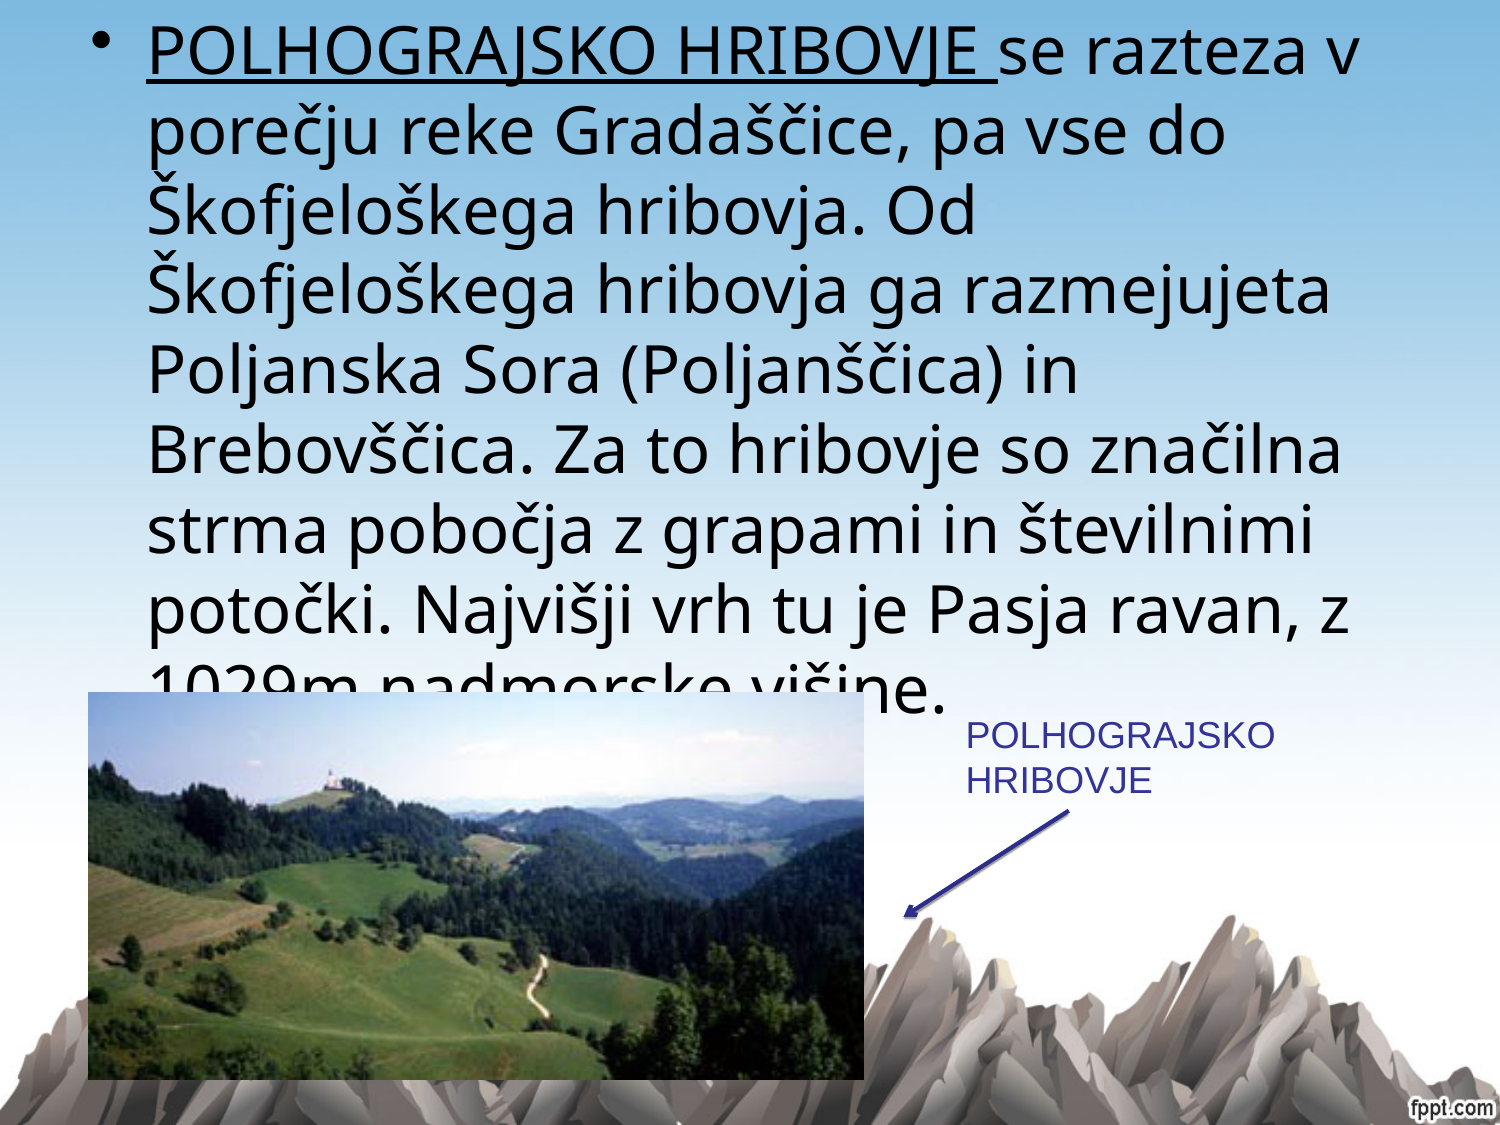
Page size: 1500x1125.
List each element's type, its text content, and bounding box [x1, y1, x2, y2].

text_box POLHOGRAJSKO HRIBOVJE [950, 704, 1459, 809]
list POLHOGRAJSKO HRIBOVJE se razteza v porečju reke Gradaščice, pa vse do Škofjeloškega hribovja. Od Škofjeloškega hribovja ga razmejujeta Poljanska Sora (Poljanščica) in Brebovščica. Za to hribovje so značilna strma pobočja z grapami in številnimi potočki. Najvišji vrh tu je Pasja ravan, z 1029m nadmorske višine. [75, 0, 1425, 1005]
picture [0, 0, 1500, 1125]
